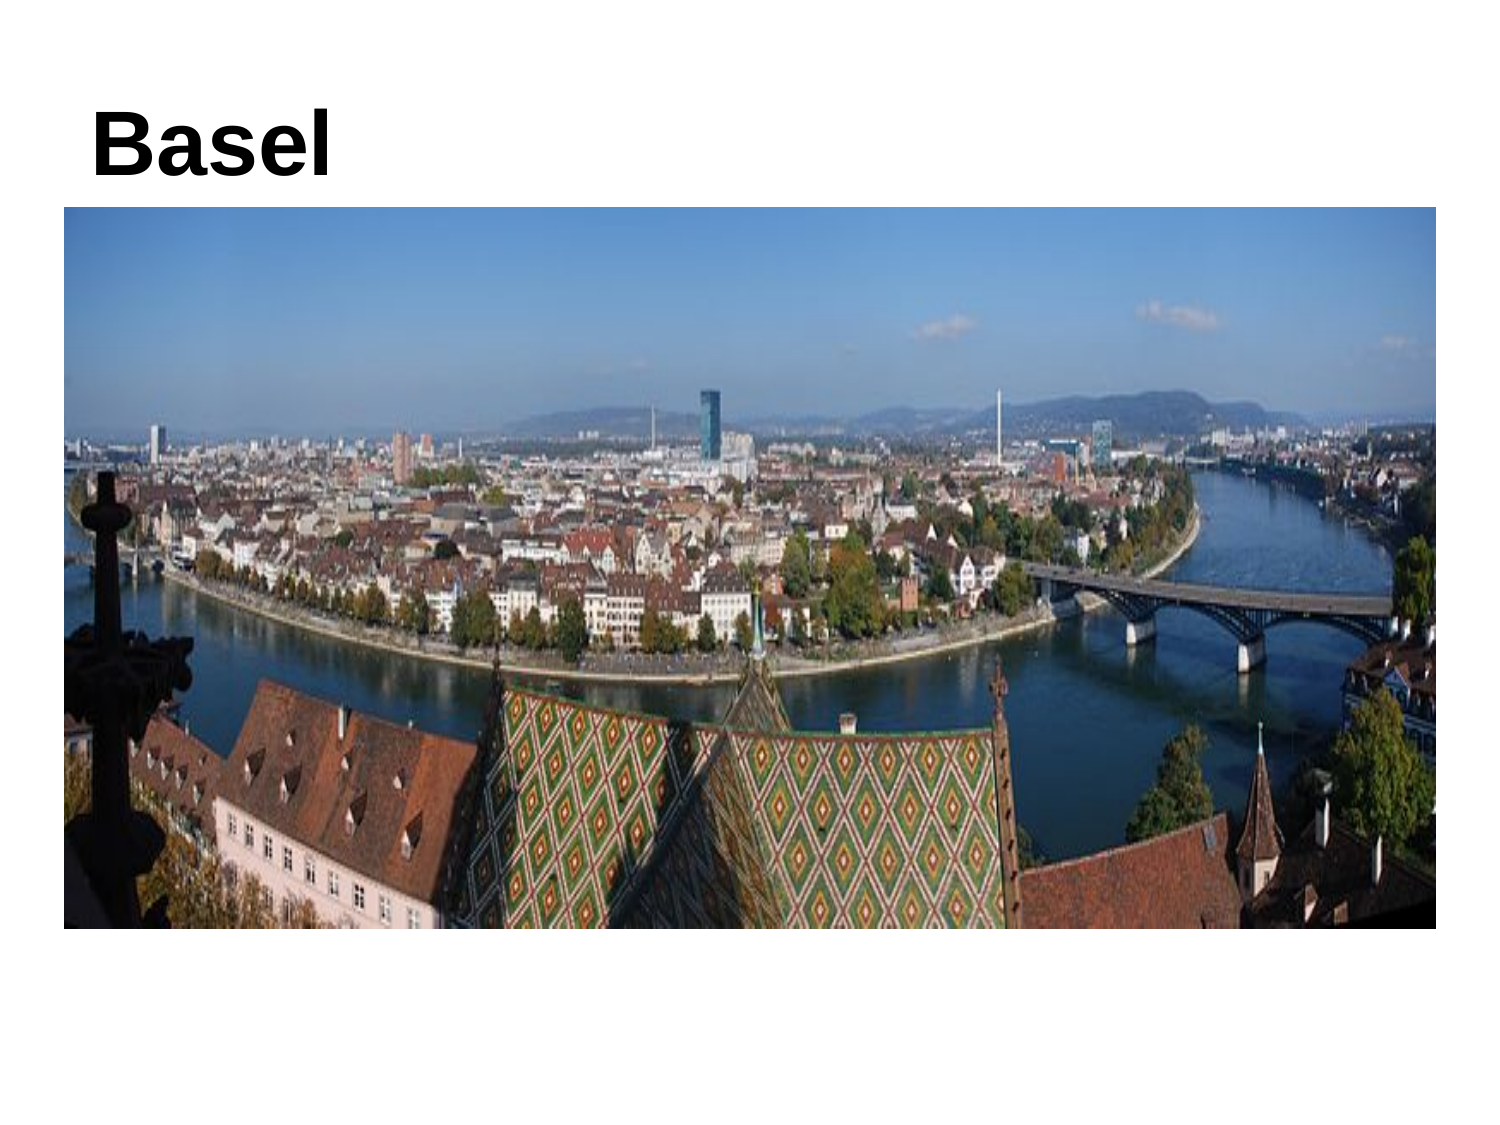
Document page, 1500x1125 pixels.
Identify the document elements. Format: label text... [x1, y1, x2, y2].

title Basel [75, 45, 1426, 233]
picture [64, 207, 1436, 929]
